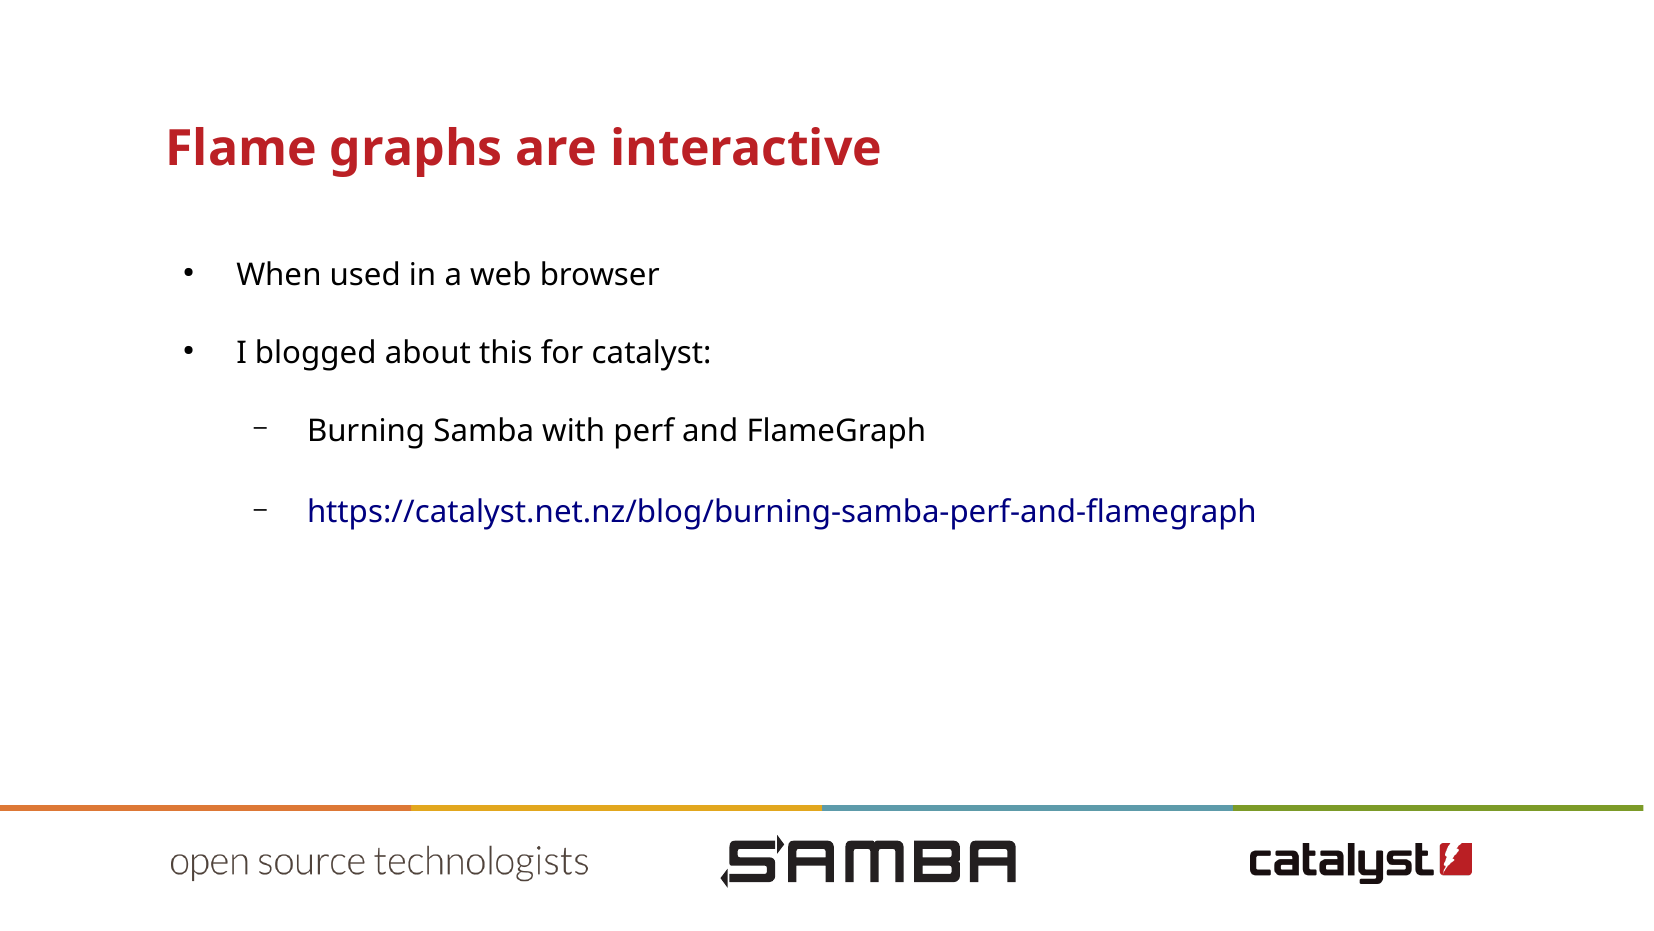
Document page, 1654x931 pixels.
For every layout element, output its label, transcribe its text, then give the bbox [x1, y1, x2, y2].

list When used in a web browser I blogged about this for catalyst: Burning Samba with perf and FlameGraph https://catalyst.net.nz/blog/burning-samba-perf-and-flamegraph [165, 230, 1489, 770]
title Flame graphs are interactive [165, 68, 1489, 224]
picture [0, 805, 1644, 884]
